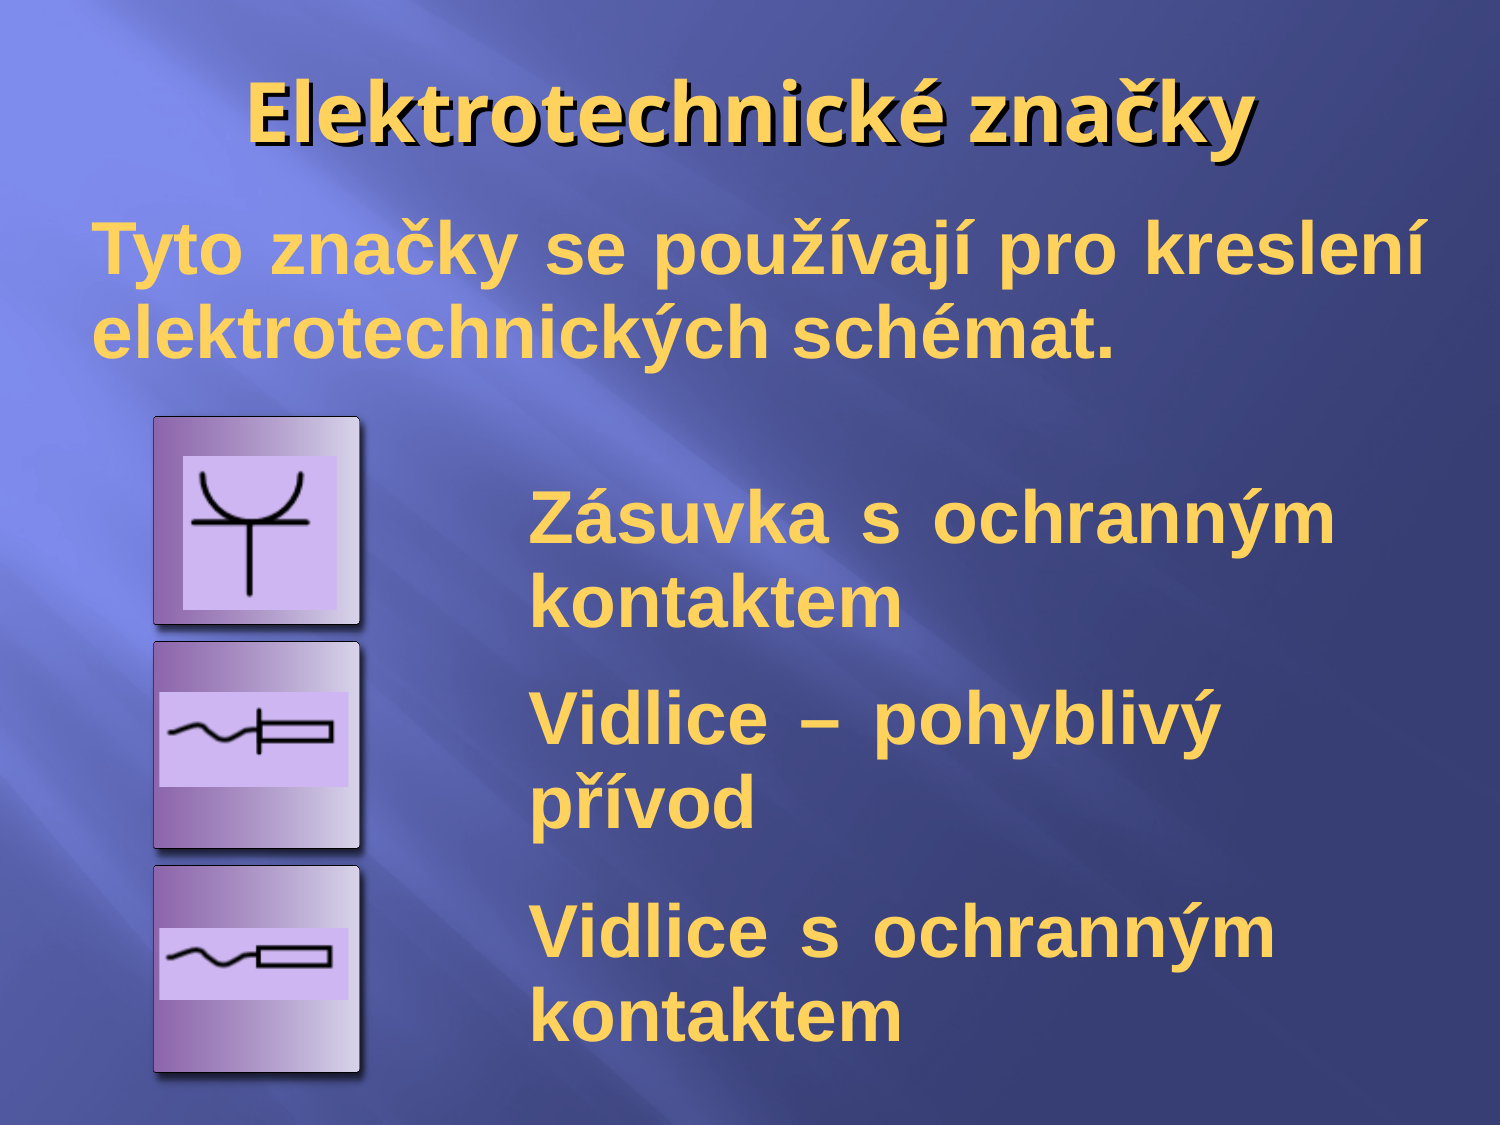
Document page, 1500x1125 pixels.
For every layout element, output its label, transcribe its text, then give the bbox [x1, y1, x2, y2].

picture [147, 408, 373, 1095]
text_box Vidlice s ochranným kontaktem [513, 881, 1341, 1047]
text_box Zásuvka s ochranným kontaktem [513, 467, 1365, 622]
text_box Vidlice – pohyblivý přívod [513, 668, 1247, 835]
text_box Tyto značky se používají pro kreslení elektrotechnických schémat. [76, 184, 1447, 398]
title Elektrotechnické značky [75, 45, 1426, 173]
